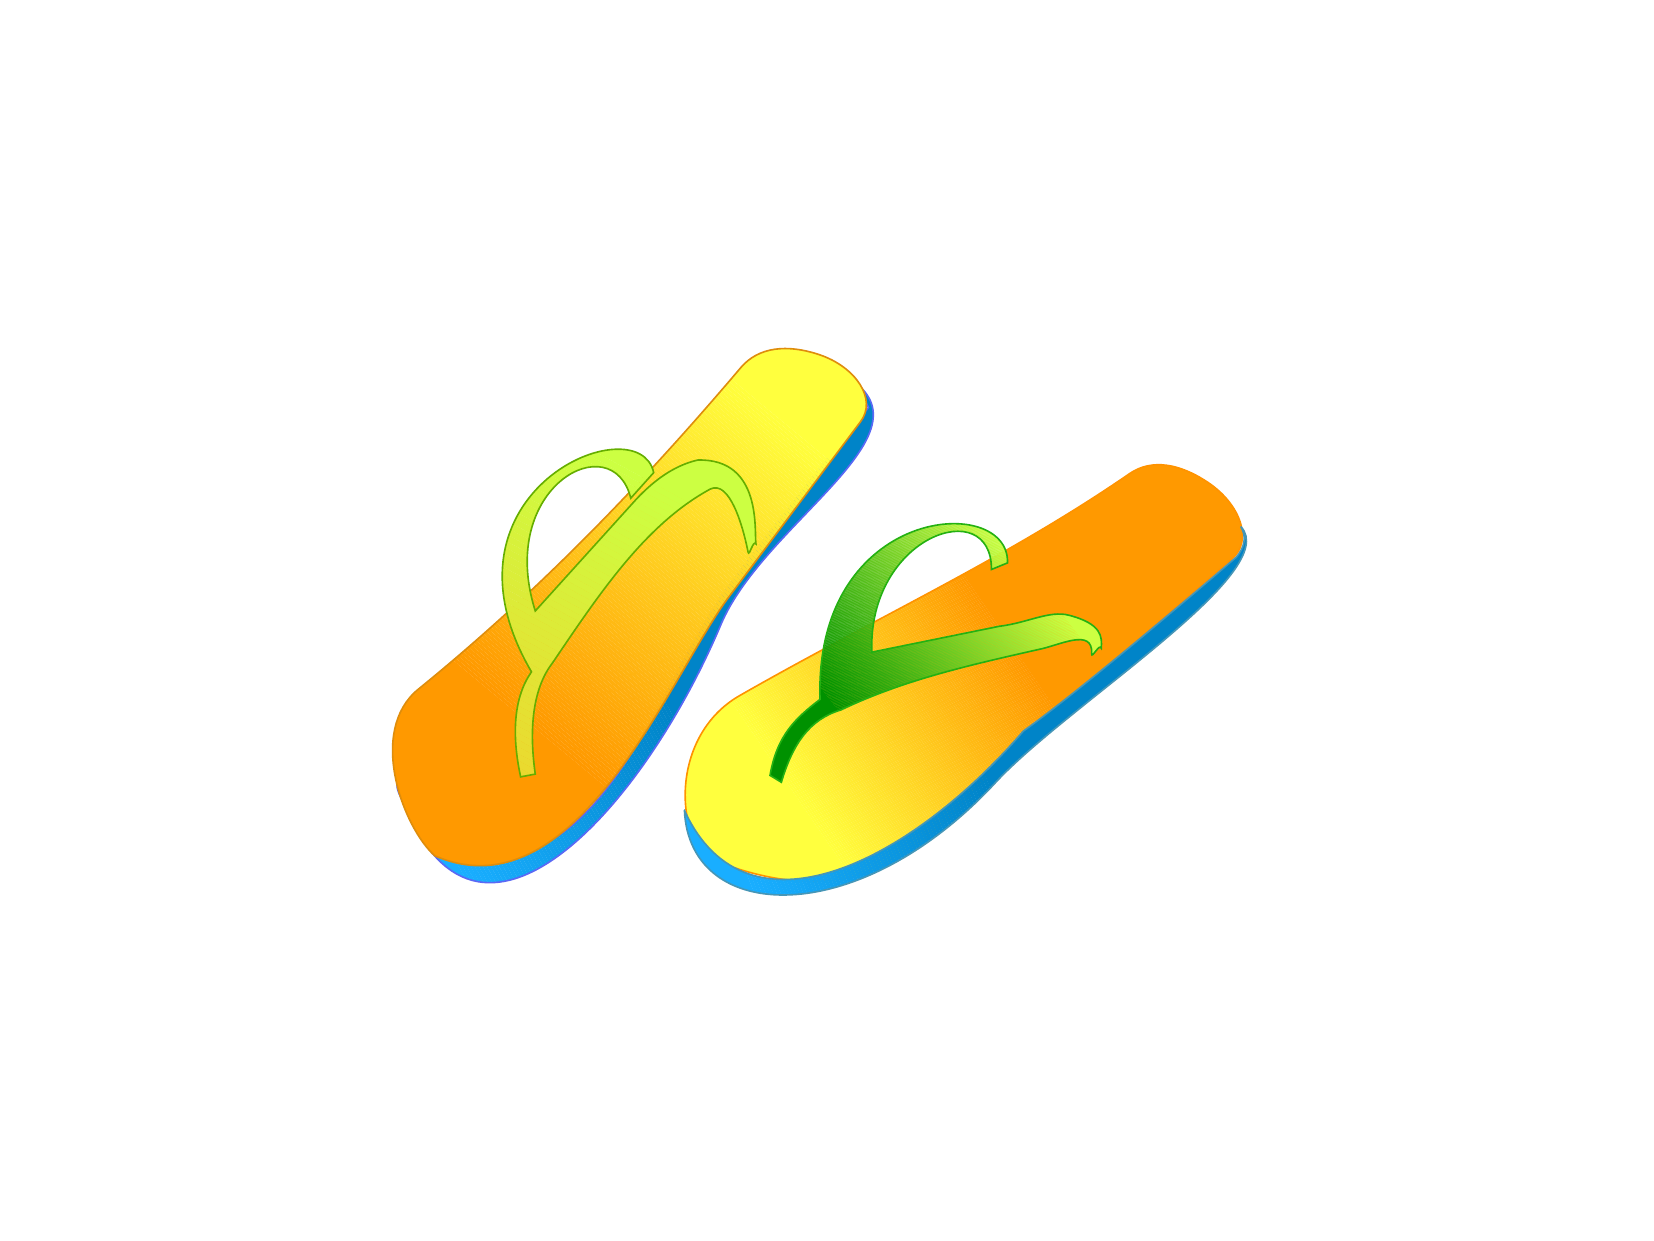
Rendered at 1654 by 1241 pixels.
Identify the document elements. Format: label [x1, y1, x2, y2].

picture [294, 218, 1363, 1020]
